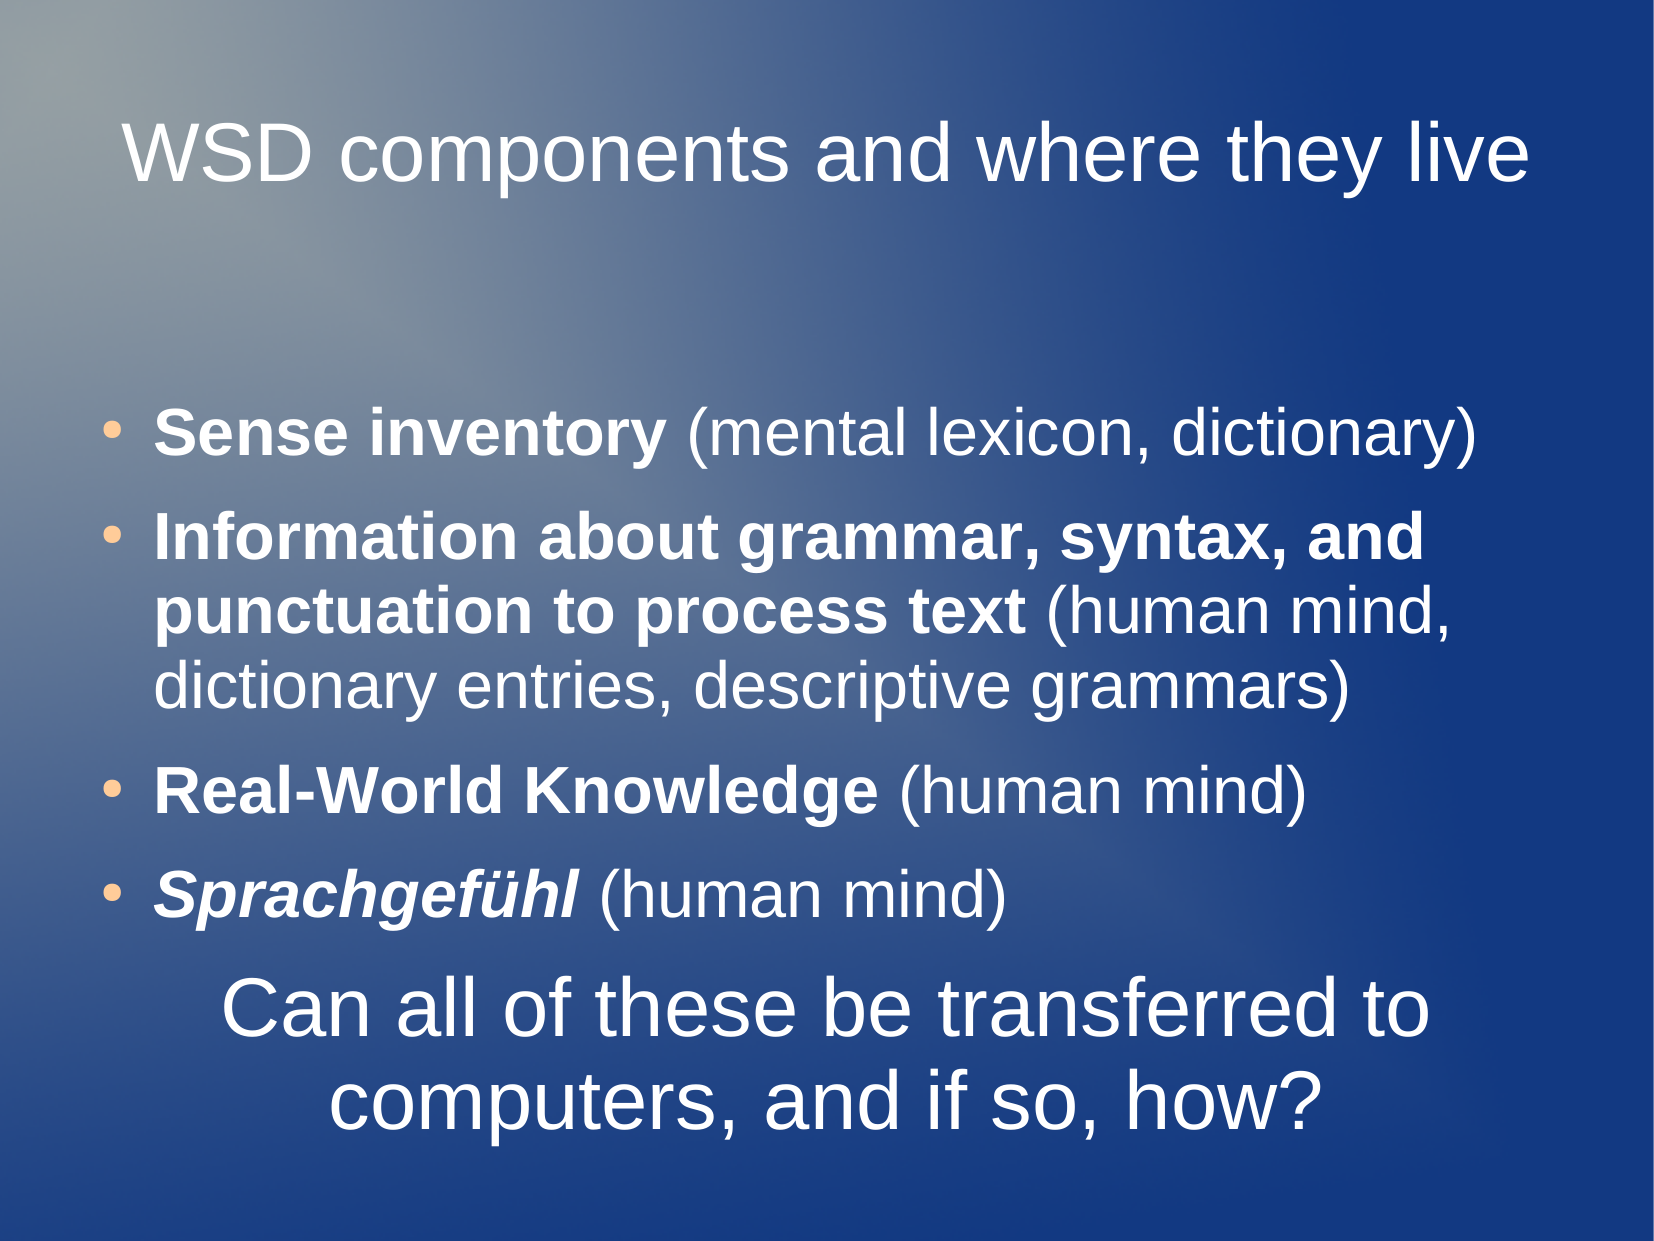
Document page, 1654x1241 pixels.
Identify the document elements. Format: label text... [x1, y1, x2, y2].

picture [0, 0, 1654, 1241]
list Sense inventory (mental lexicon, dictionary) Information about grammar, syntax, and punctuation to process text (human mind, dictionary entries, descriptive grammars) Real-World Knowledge (human mind) Sprachgefühl (human mind) Can all of these be transferred to computers, and if so, how? [82, 290, 1571, 1148]
title WSD components and where they live [82, 49, 1571, 257]
